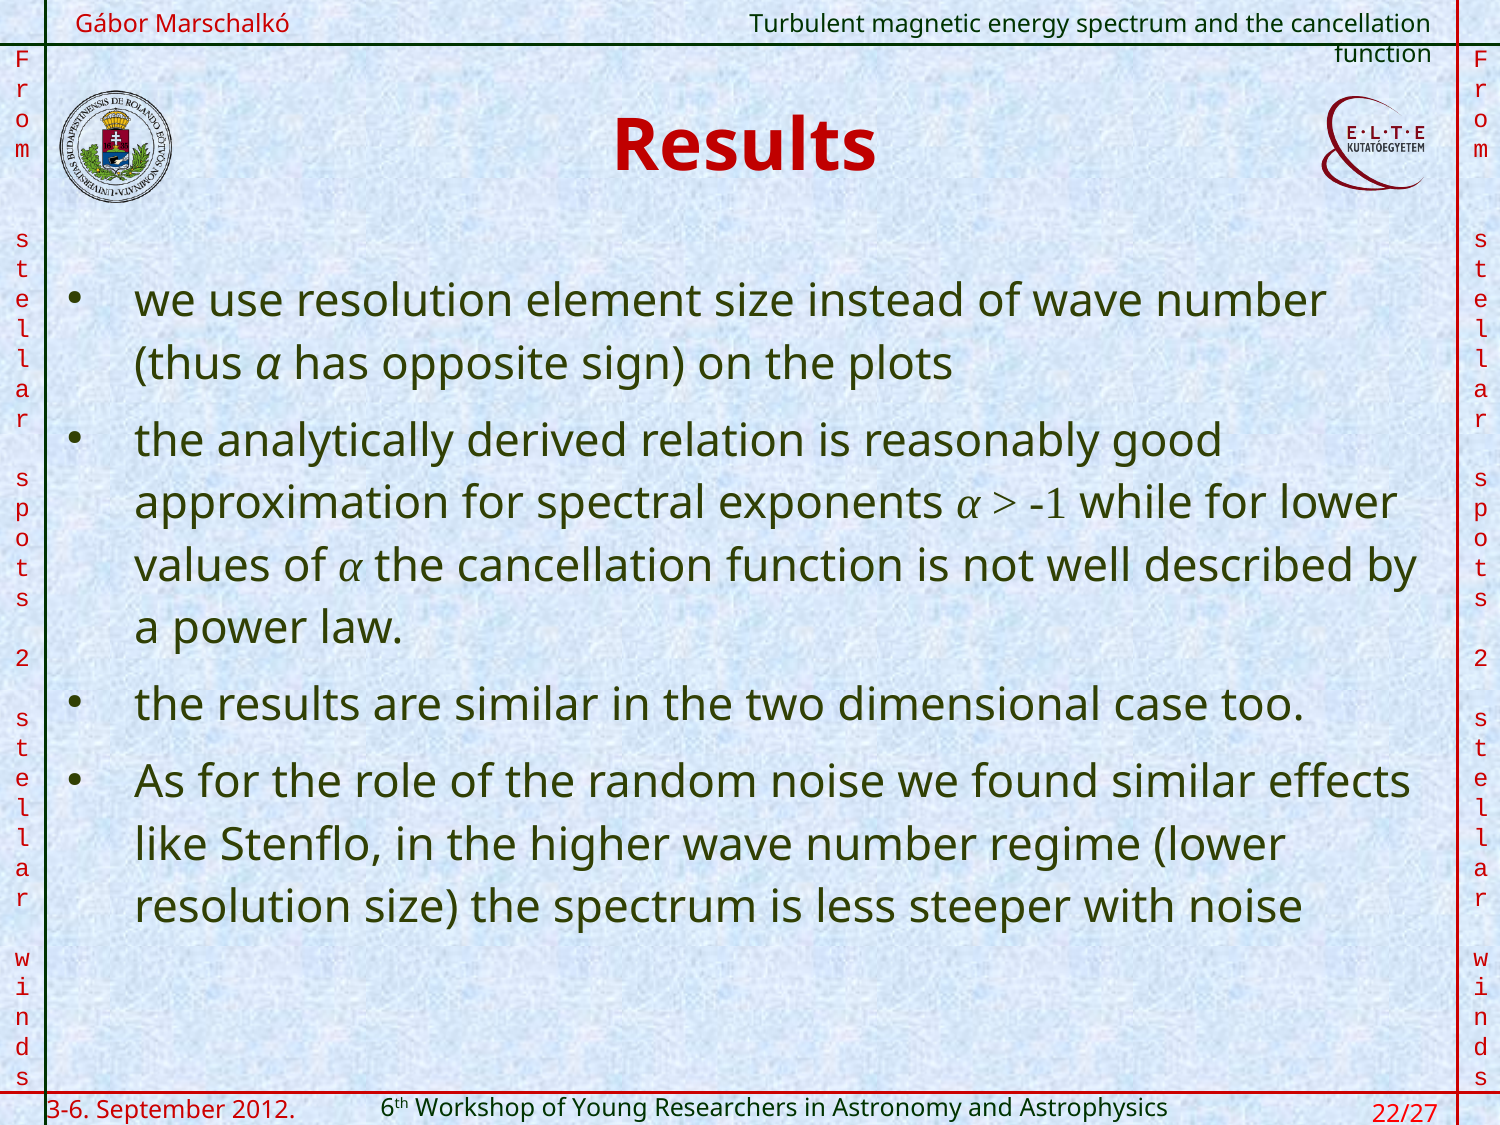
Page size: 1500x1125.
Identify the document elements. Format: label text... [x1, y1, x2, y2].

picture [1459, 1094, 1500, 1125]
picture [0, 46, 44, 1091]
picture [47, 1094, 1456, 1125]
picture [1459, 0, 1500, 43]
list we use resolution element size instead of wave number (thus α has opposite sign) on the plots the analytically derived relation is reasonably good approximation for spectral exponents α > -1 while for lower values of α the cancellation function is not well described by a power law. the results are similar in the two dimensional case too. As for the role of the random noise we found similar effects like Stenflo, in the higher wave number regime (lower resolution size) the spectrum is less steeper with noise [29, 259, 1447, 1033]
picture [1459, 46, 1500, 1091]
picture [47, 0, 1456, 43]
picture [47, 46, 1456, 1091]
text_box Results [596, 90, 893, 194]
picture [0, 0, 44, 43]
picture [0, 1094, 44, 1125]
